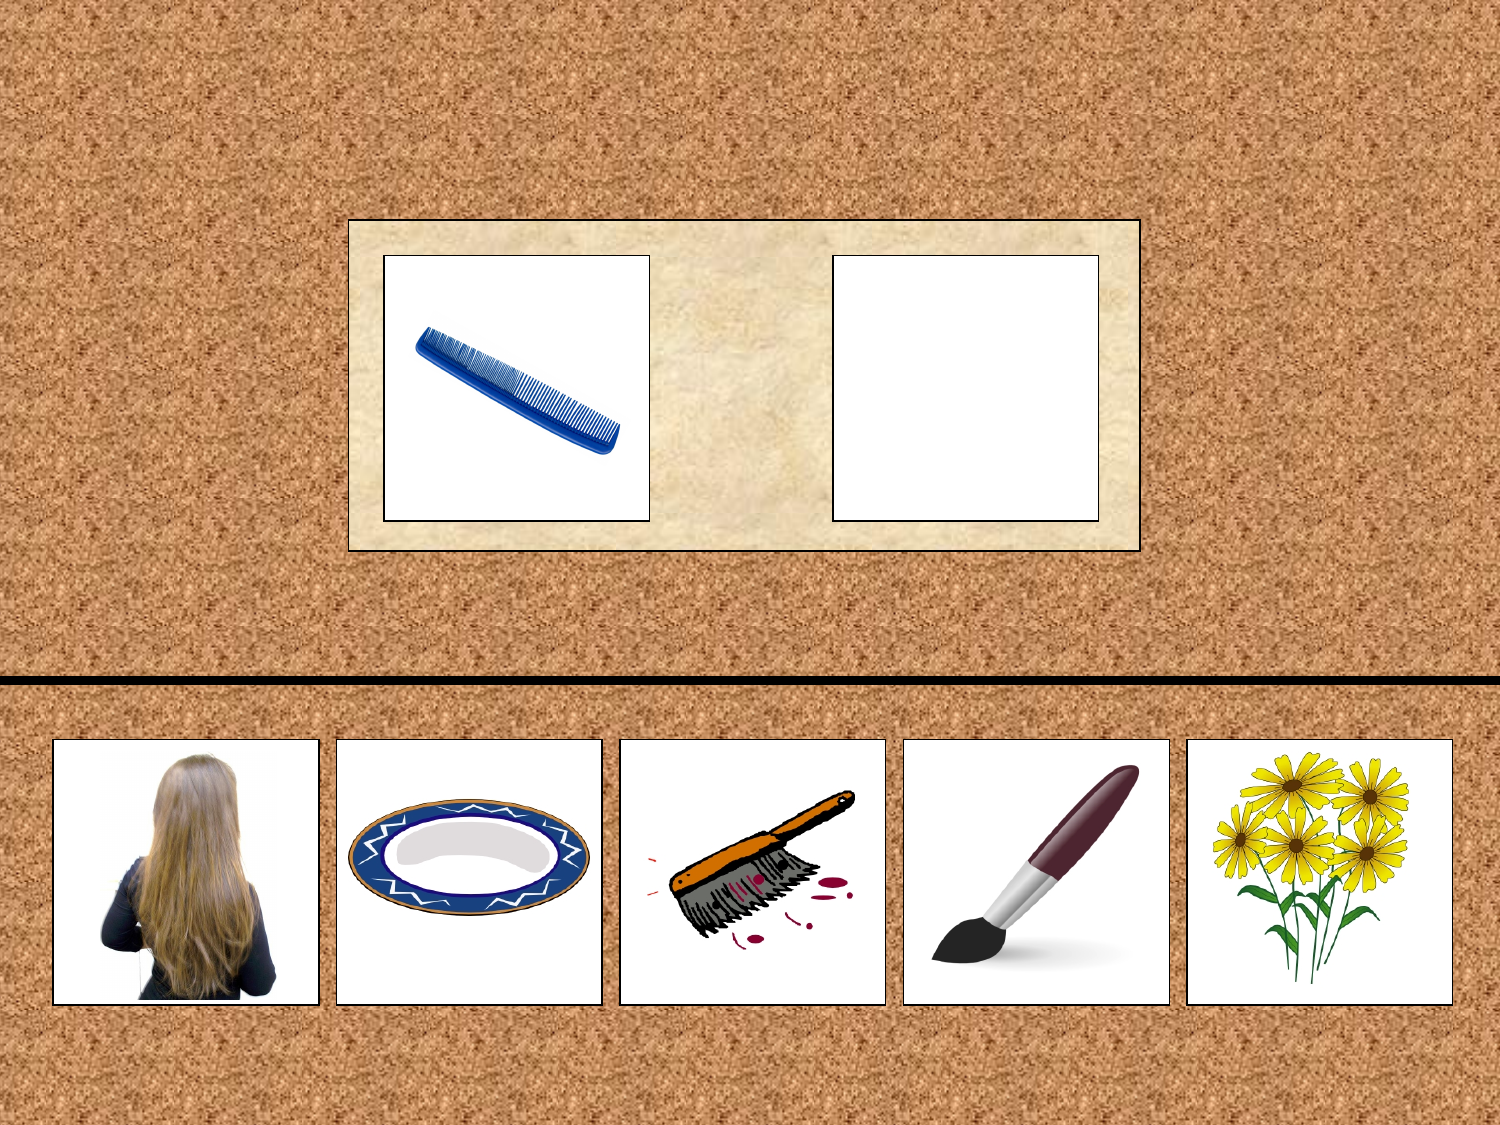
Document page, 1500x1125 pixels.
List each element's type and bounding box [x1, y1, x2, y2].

text_box [336, 739, 603, 1006]
text_box [348, 219, 1140, 551]
text_box [619, 739, 886, 1006]
picture [0, 685, 1500, 1125]
text_box [1186, 739, 1453, 1006]
picture [0, 0, 1500, 676]
text_box [903, 739, 1170, 1006]
text_box [52, 739, 319, 1006]
